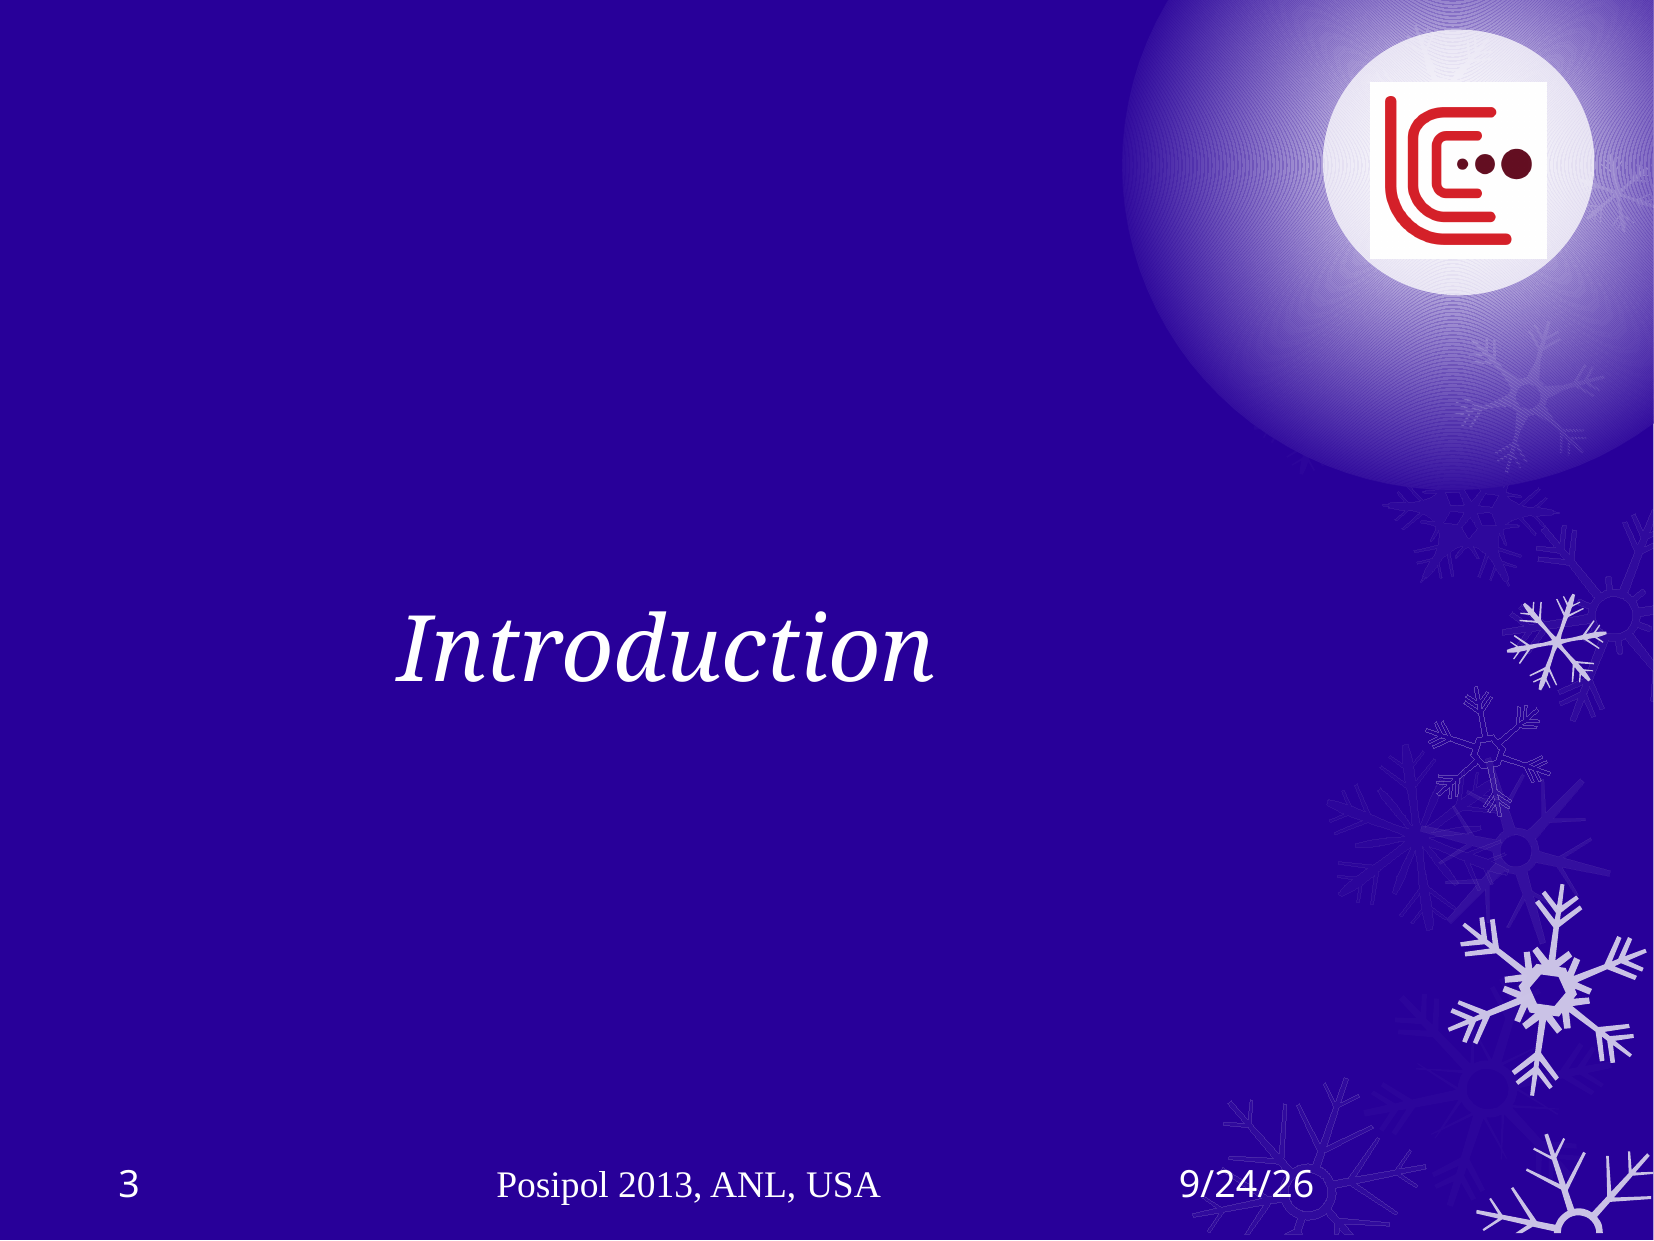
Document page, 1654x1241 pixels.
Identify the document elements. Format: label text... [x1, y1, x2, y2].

picture [1476, 82, 1547, 259]
subtitle Introduction [188, 70, 1476, 1109]
